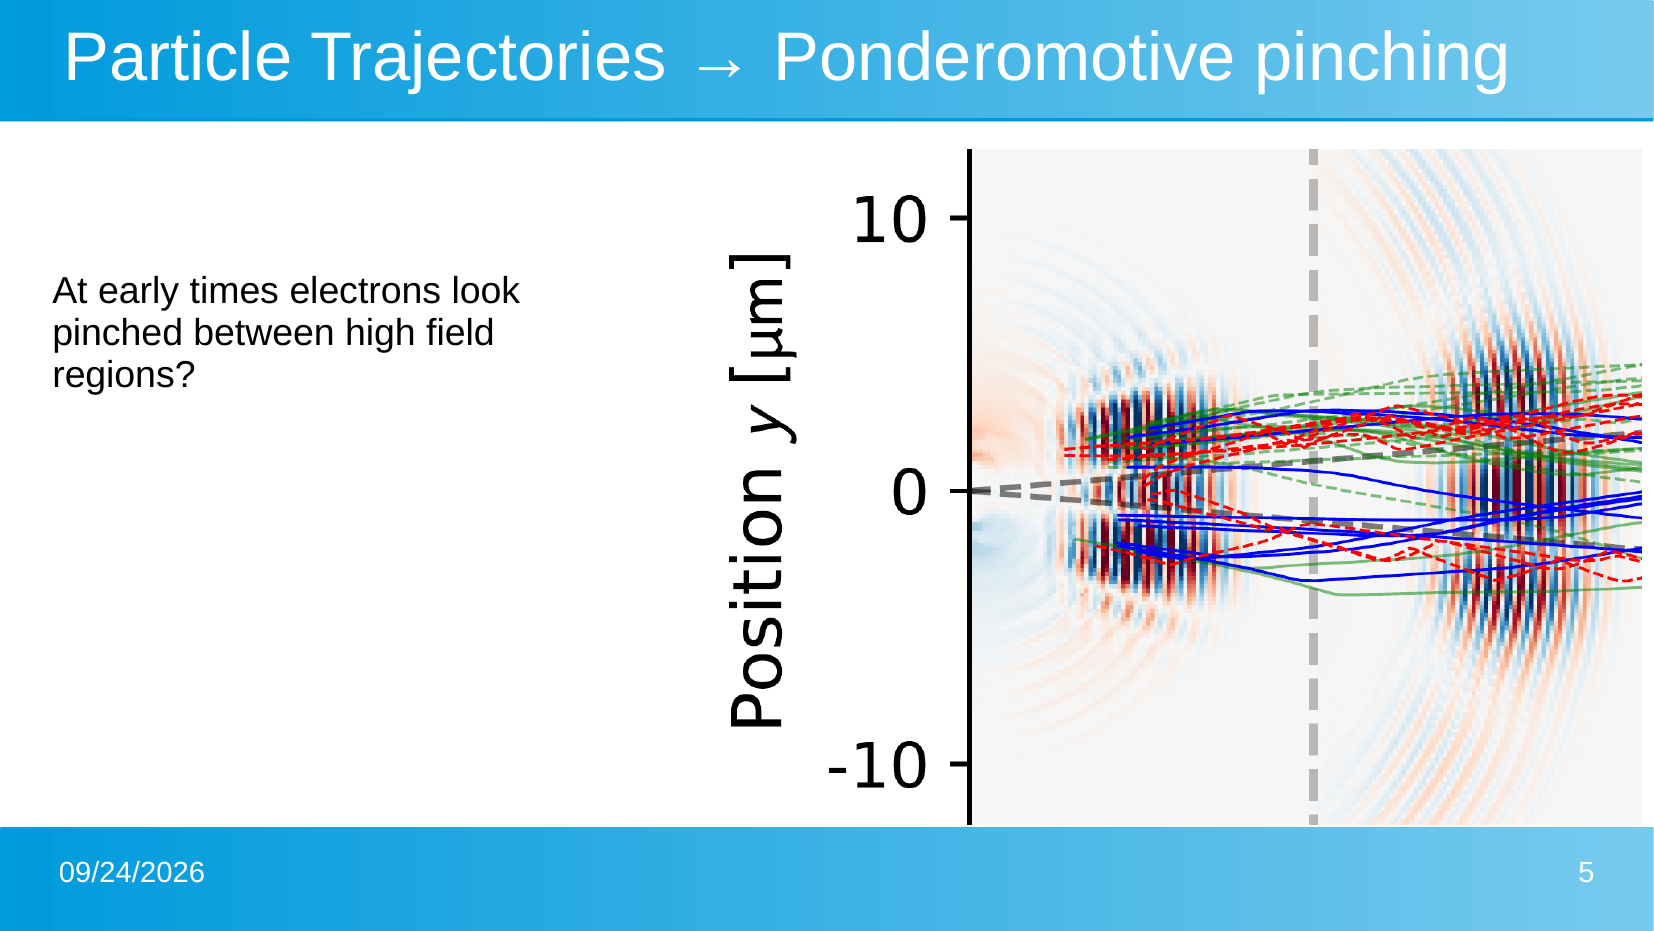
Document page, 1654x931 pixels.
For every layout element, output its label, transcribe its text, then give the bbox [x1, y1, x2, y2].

text_box At early times electrons look pinched between high field regions? [37, 262, 563, 404]
picture [675, 149, 1642, 826]
title Particle Trajectories → Ponderomotive pinching [0, 0, 1576, 113]
